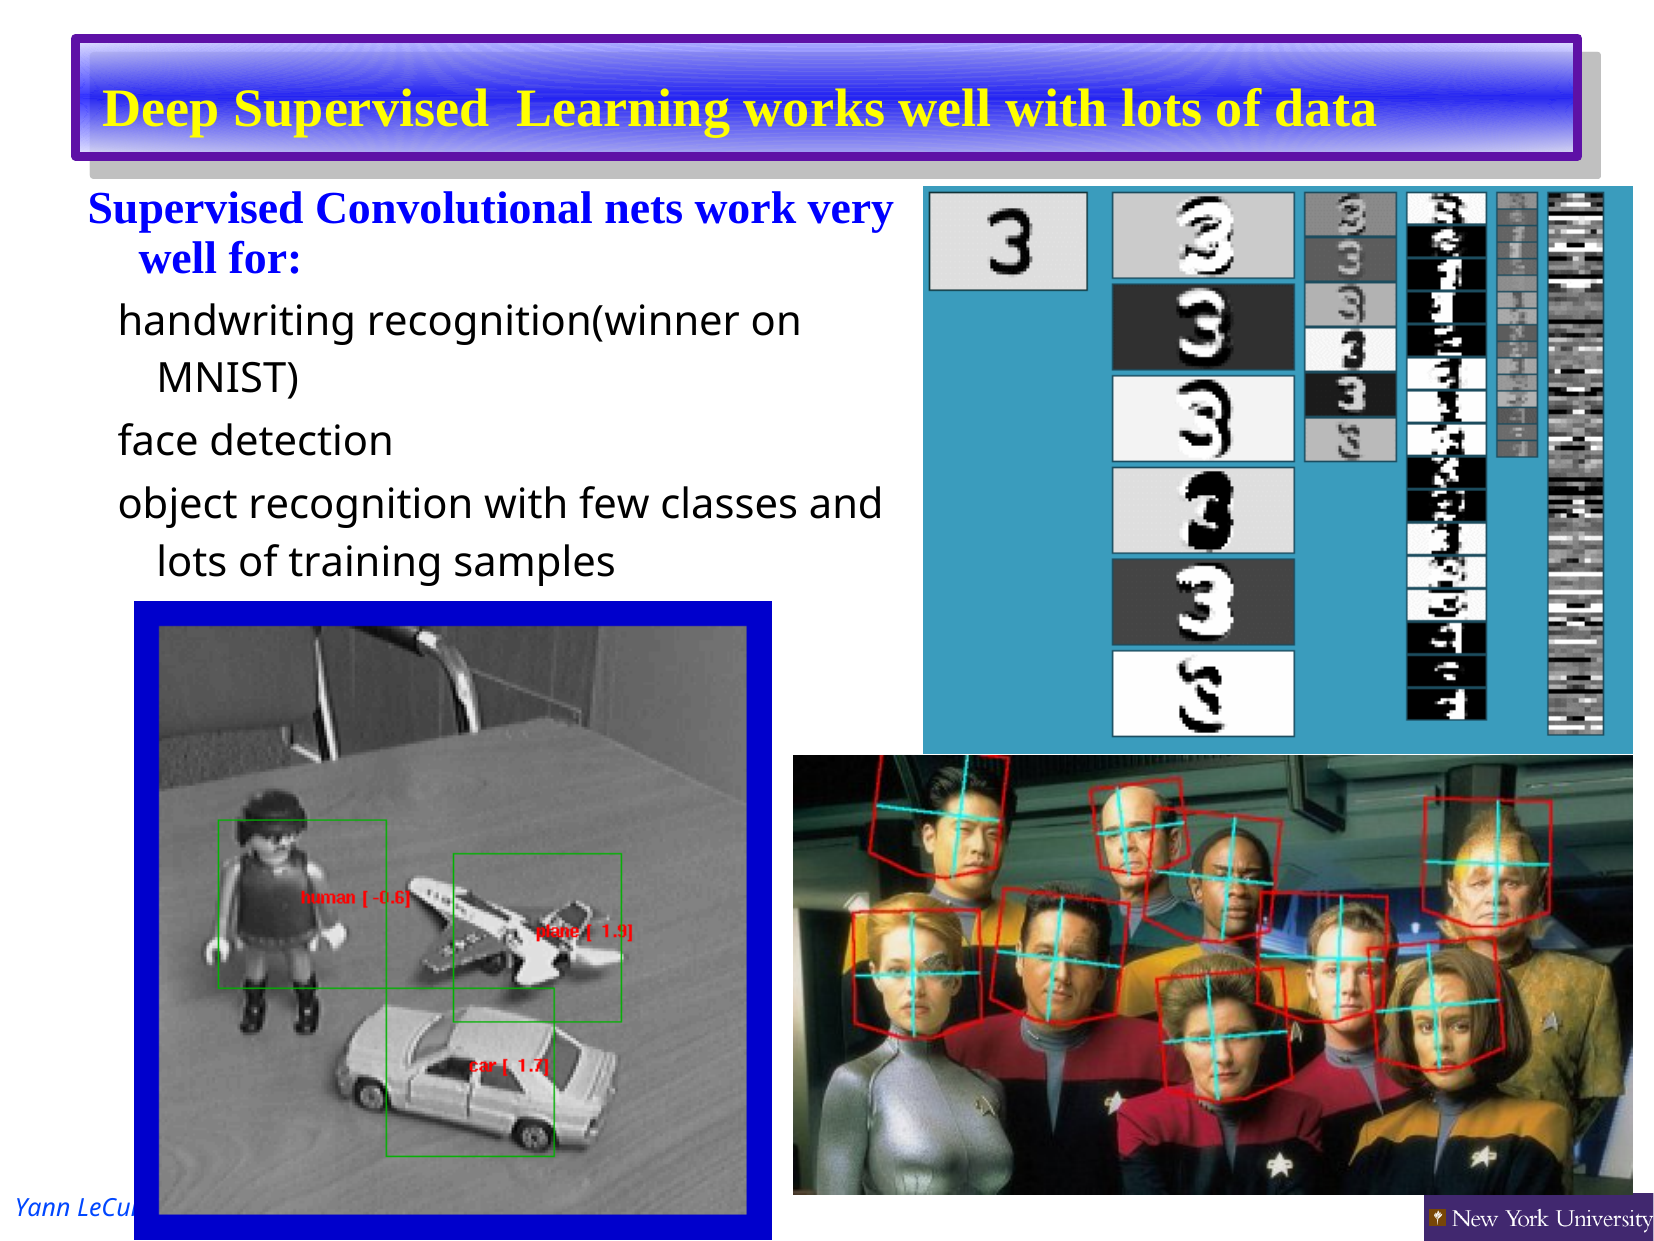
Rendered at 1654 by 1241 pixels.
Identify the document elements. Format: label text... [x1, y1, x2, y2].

title Deep Supervised Learning works well with lots of data [75, 38, 1578, 157]
picture [134, 601, 772, 1240]
picture [923, 186, 1633, 754]
picture [793, 755, 1654, 1241]
list Supervised Convolutional nets work very well for: handwriting recognition(winner on MNIST) face detection object recognition with few classes and lots of training samples [87, 182, 912, 1116]
